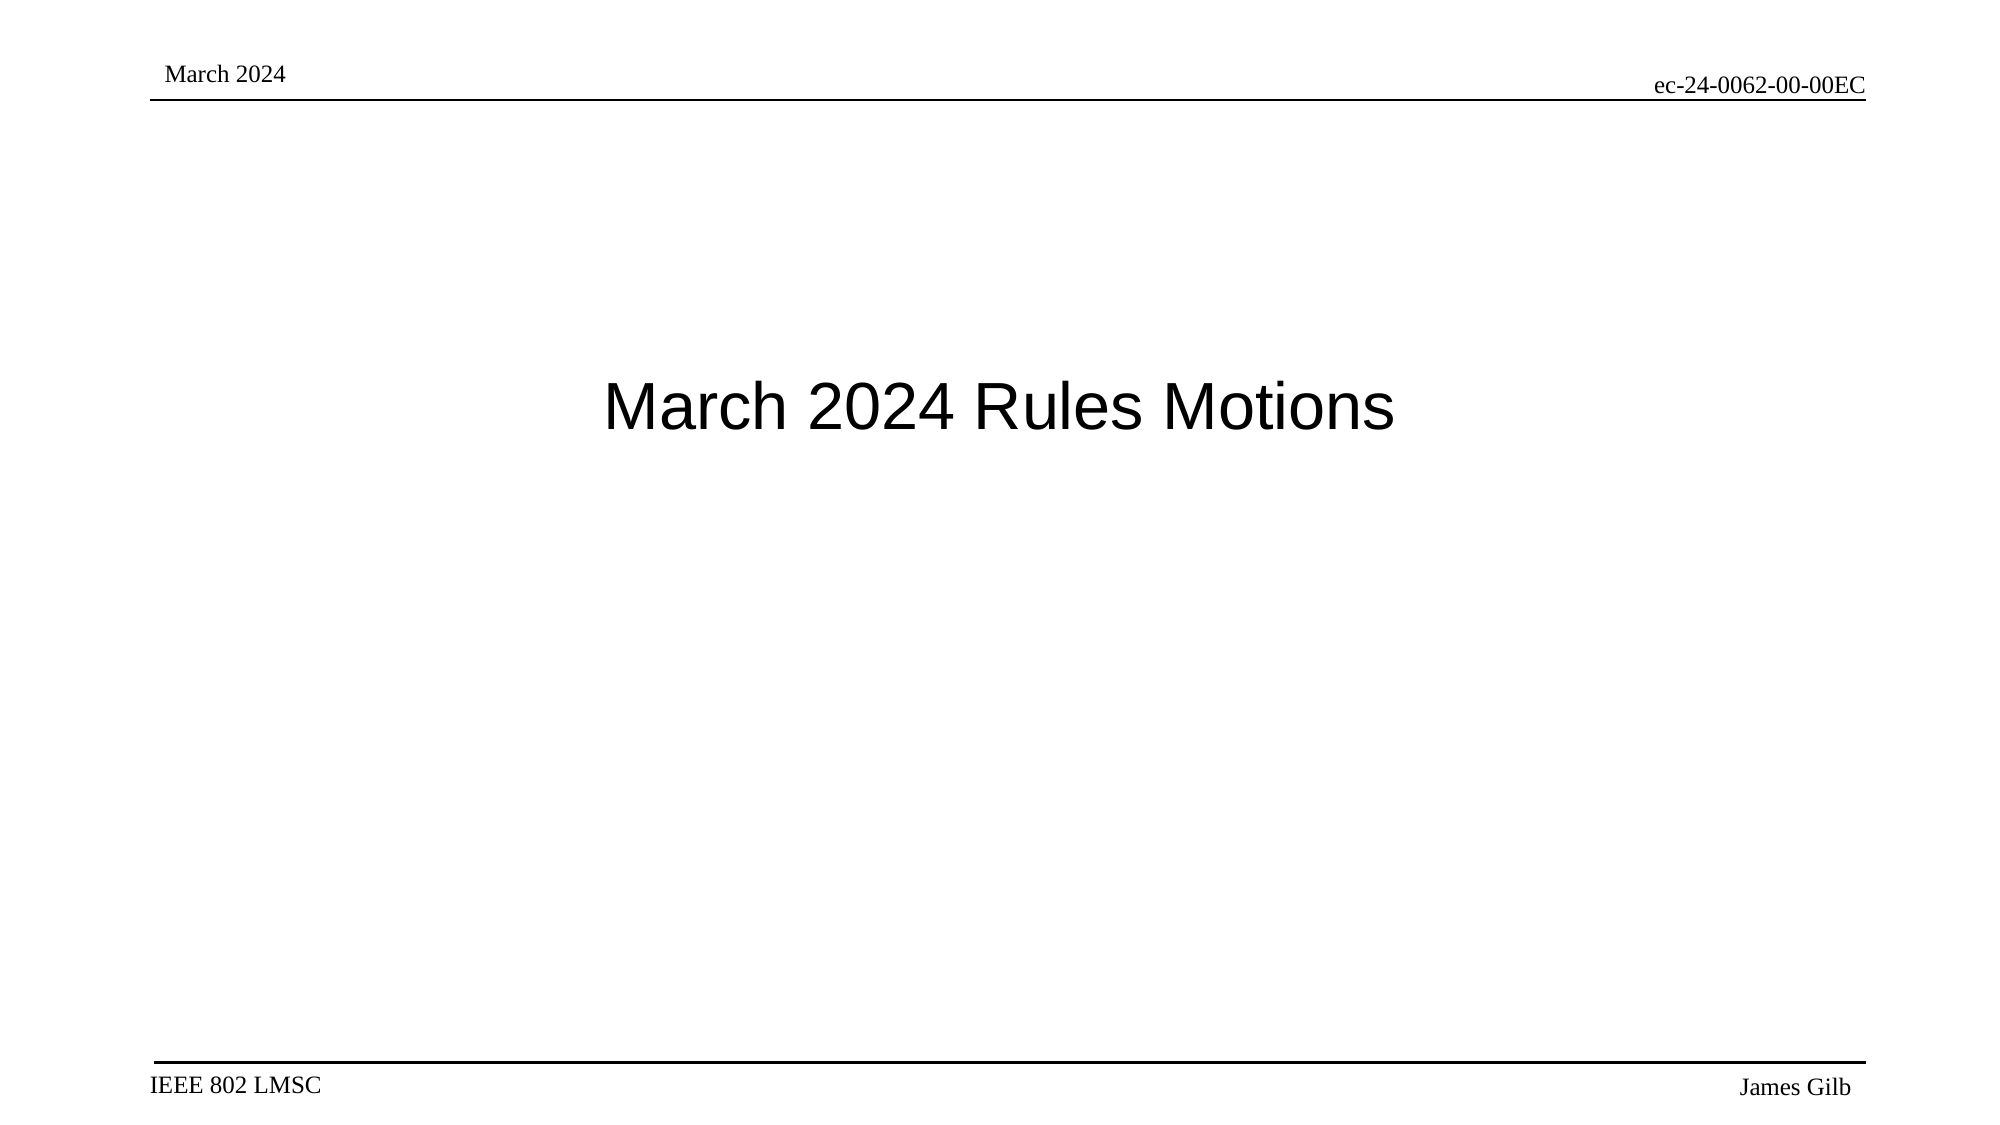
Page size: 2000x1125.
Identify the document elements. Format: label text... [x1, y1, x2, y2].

subtitle March 2024 Rules Motions [125, 112, 1876, 693]
